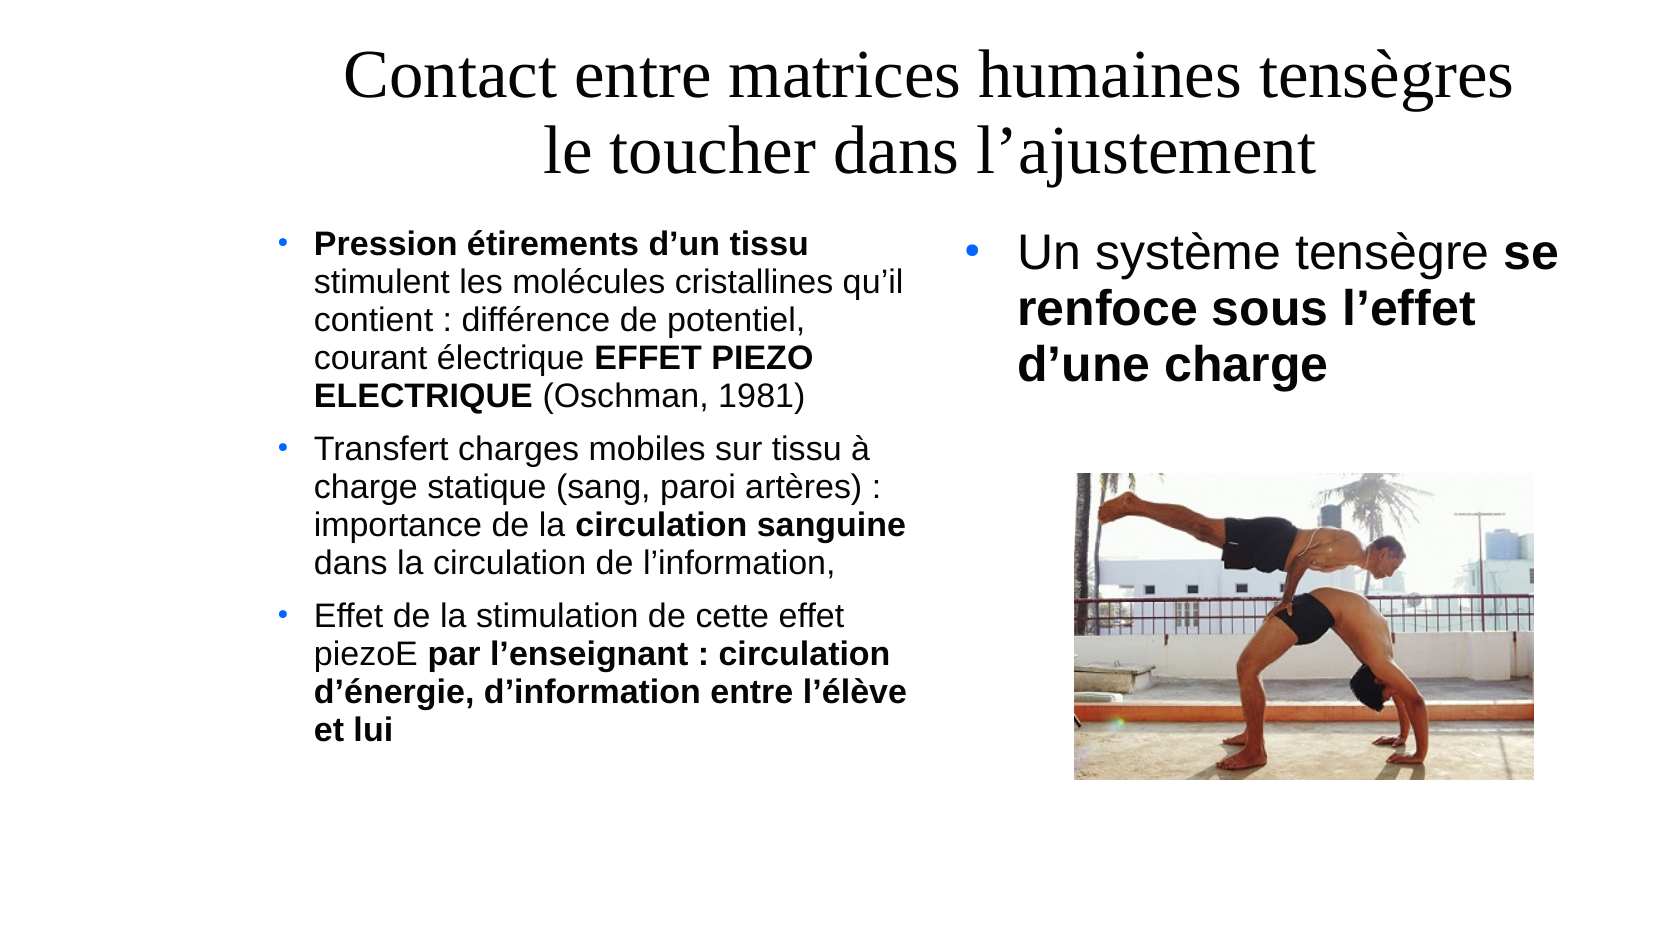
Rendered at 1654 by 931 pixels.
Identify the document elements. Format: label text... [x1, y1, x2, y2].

picture [1074, 473, 1534, 780]
title Contact entre matrices humaines tensègres le toucher dans l’ajustement [265, 35, 1595, 189]
list Pression étirements d’un tissu stimulent les molécules cristallines qu’il contient : différence de potentiel, courant électrique EFFET PIEZO ELECTRIQUE (Oschman, 1981) Transfert charges mobiles sur tissu à charge statique (sang, paroi artères) : importance de la circulation sanguine dans la circulation de l’information, Effet de la stimulation de cette effet piezoE par l’enseignant : circulation d’énergie, d’information entre l’élève et lui [265, 224, 915, 764]
list Un système tensègre se renfoce sous l’effet d’une charge [946, 224, 1595, 764]
